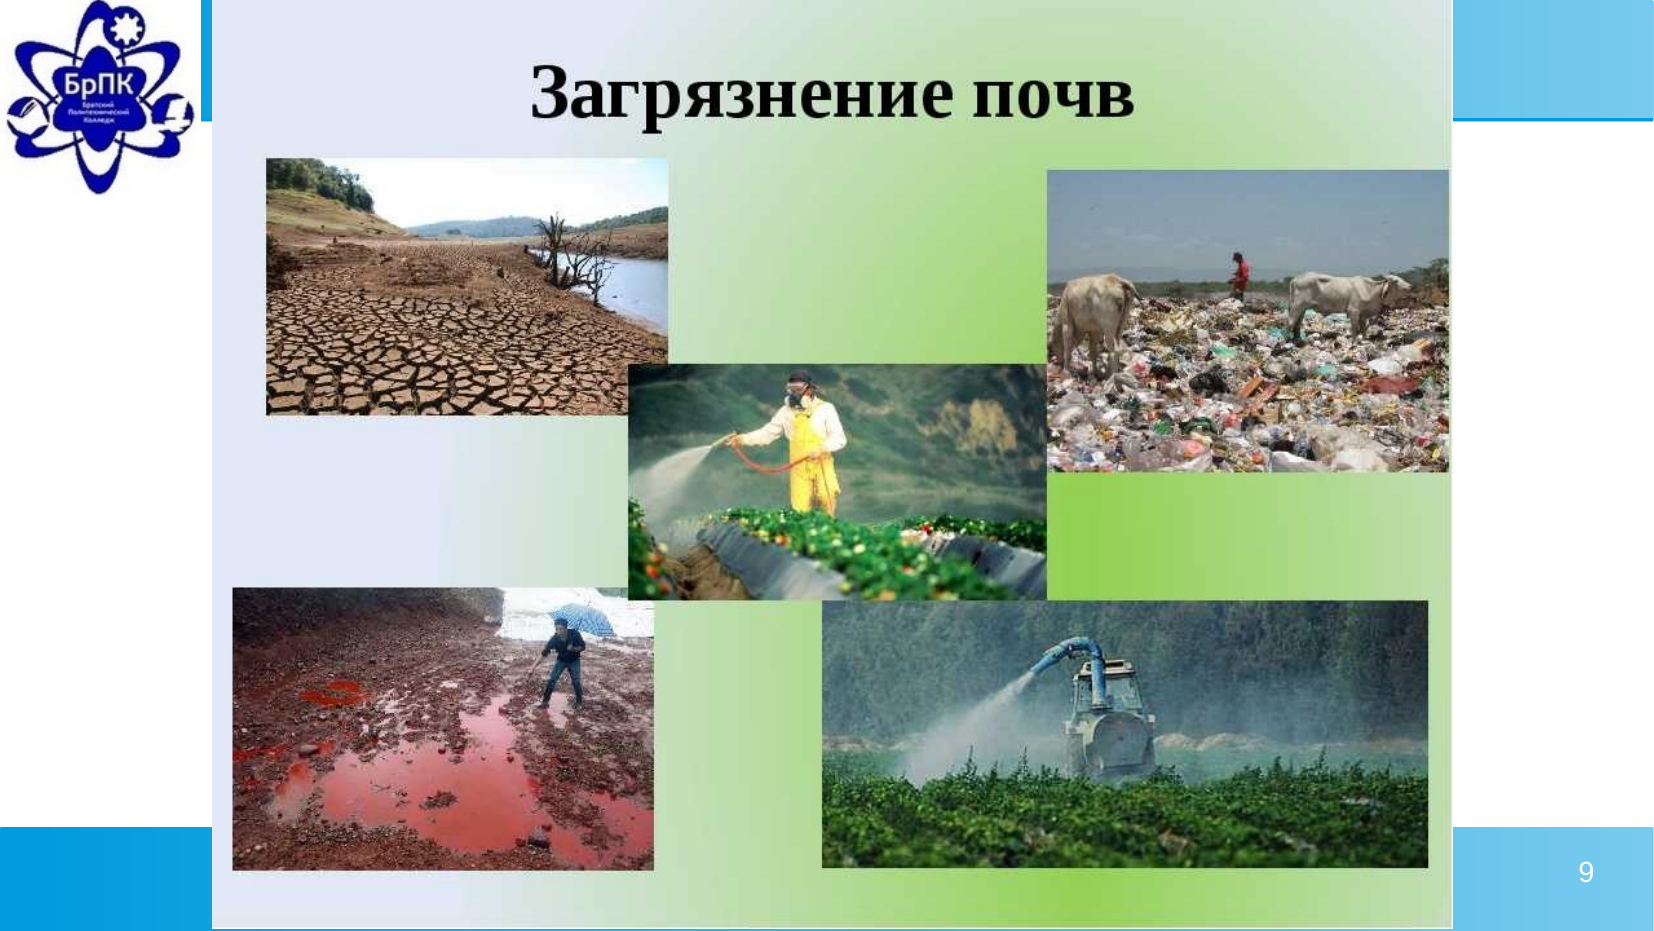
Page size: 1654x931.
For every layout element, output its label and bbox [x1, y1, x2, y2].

picture [212, 0, 1453, 929]
picture [0, 0, 201, 198]
